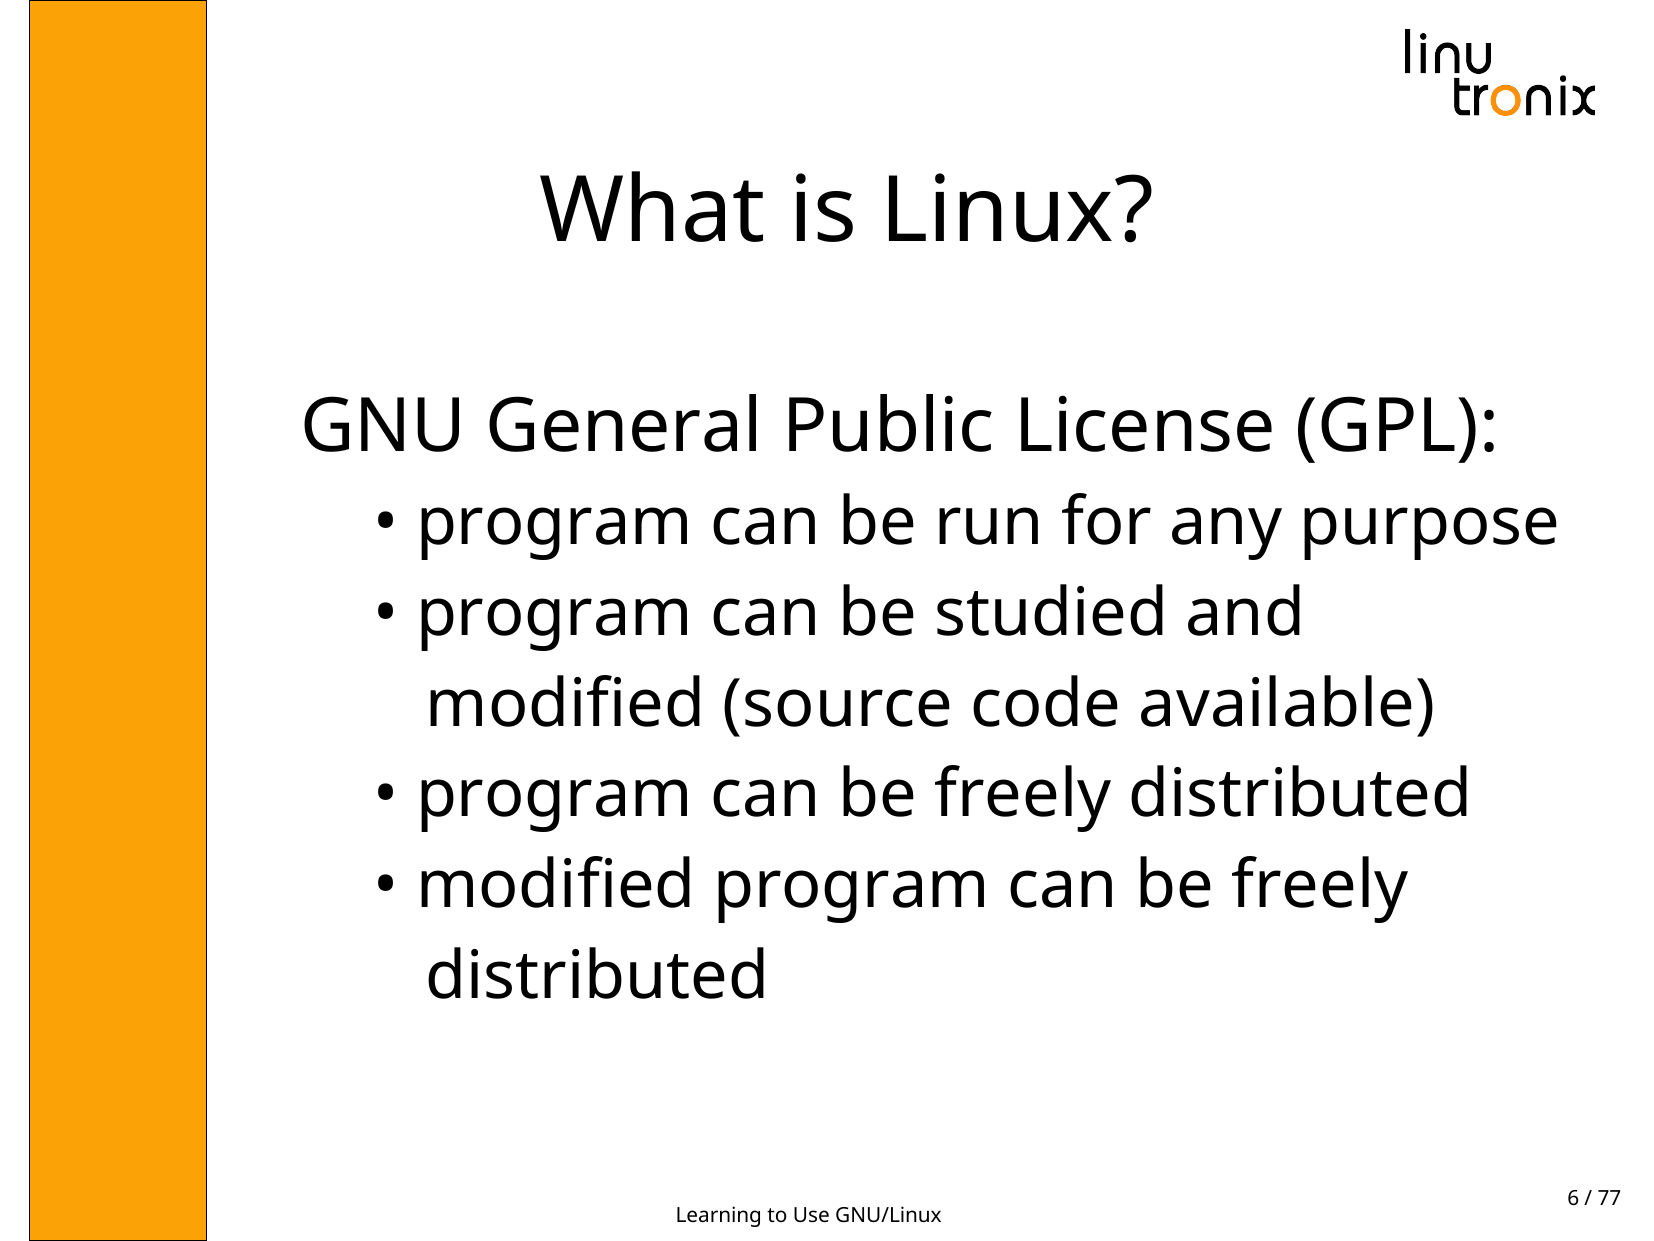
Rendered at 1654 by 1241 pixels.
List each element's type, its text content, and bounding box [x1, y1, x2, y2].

text_box GNU General Public License (GPL): • program can be run for any purpose • program can be studied and modified (source code available) • program can be freely distributed • modified program can be freely distributed [300, 370, 1648, 1054]
picture [1405, 29, 1595, 116]
text_box What is Linux? [539, 143, 1209, 263]
